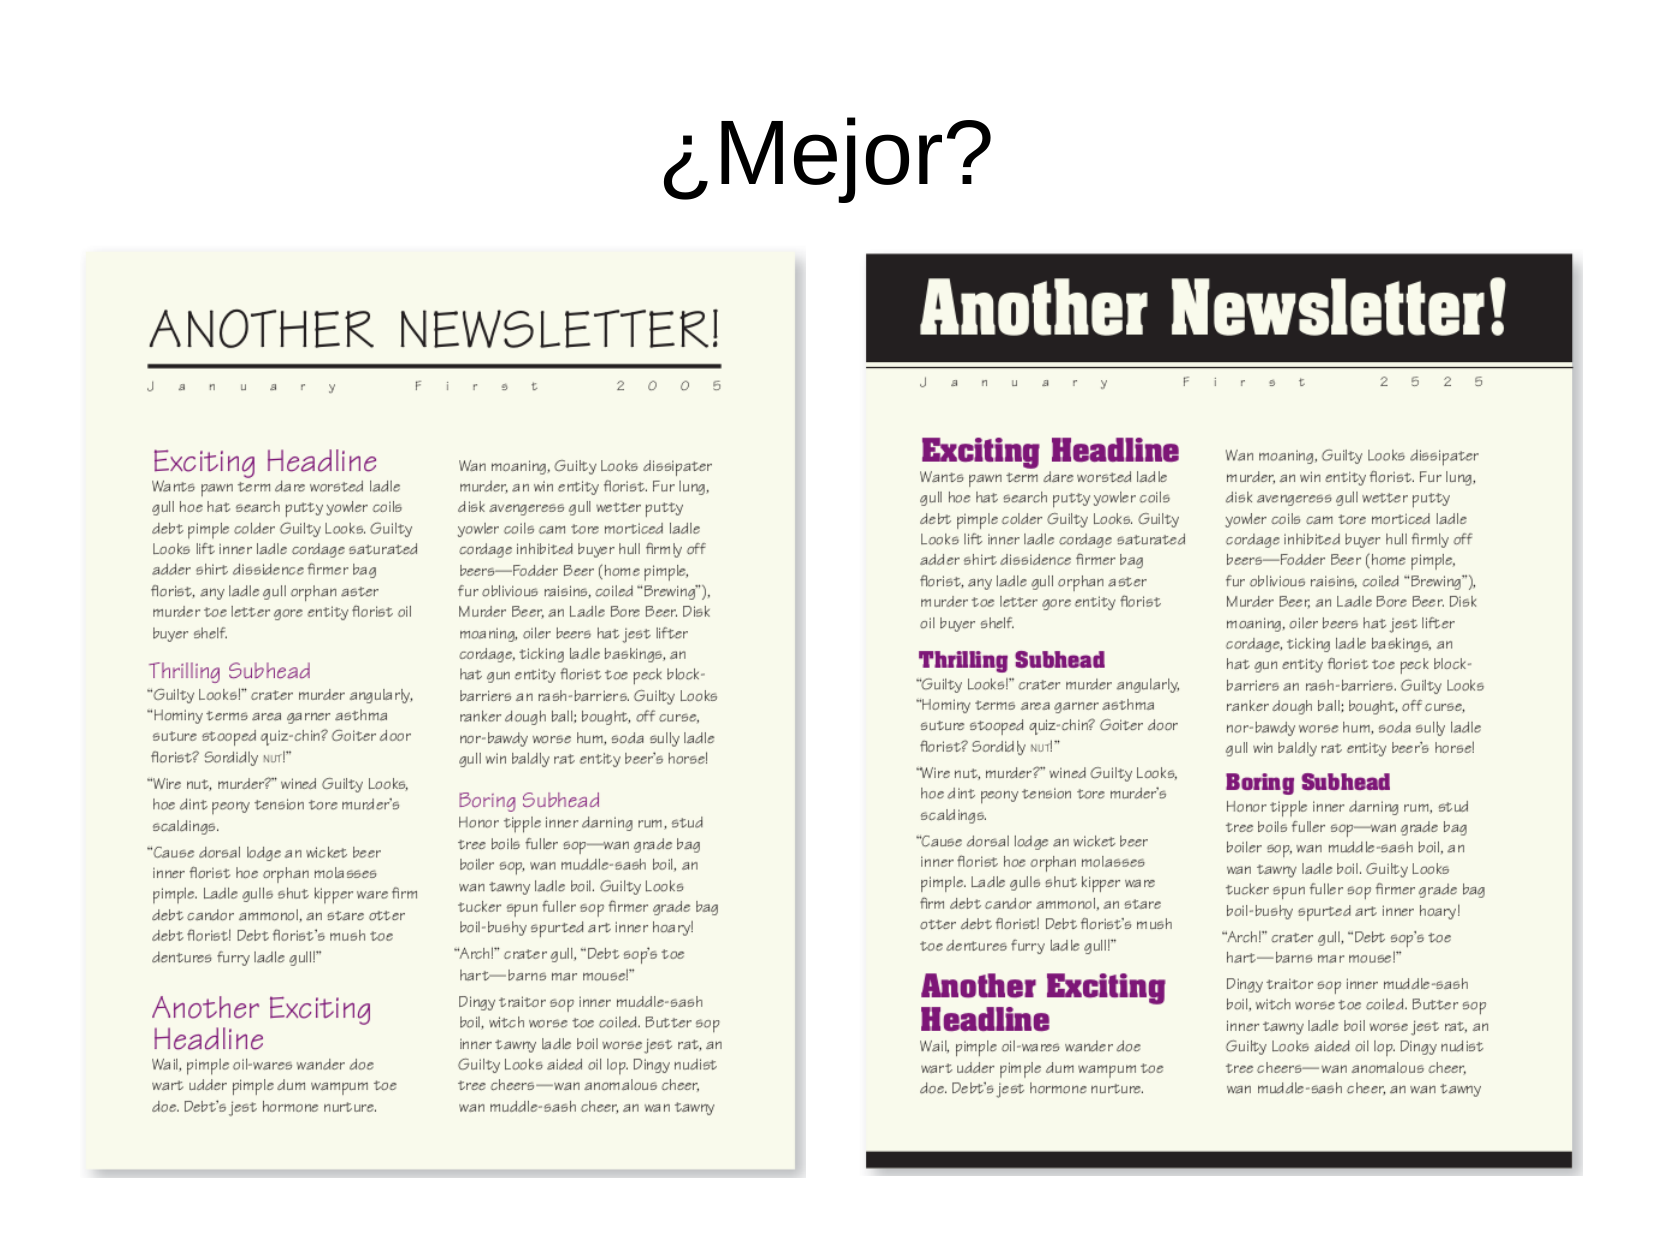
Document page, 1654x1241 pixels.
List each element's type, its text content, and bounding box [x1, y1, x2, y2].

picture [859, 246, 1583, 1176]
title ¿Mejor? [82, 49, 1571, 257]
picture [80, 241, 806, 1178]
